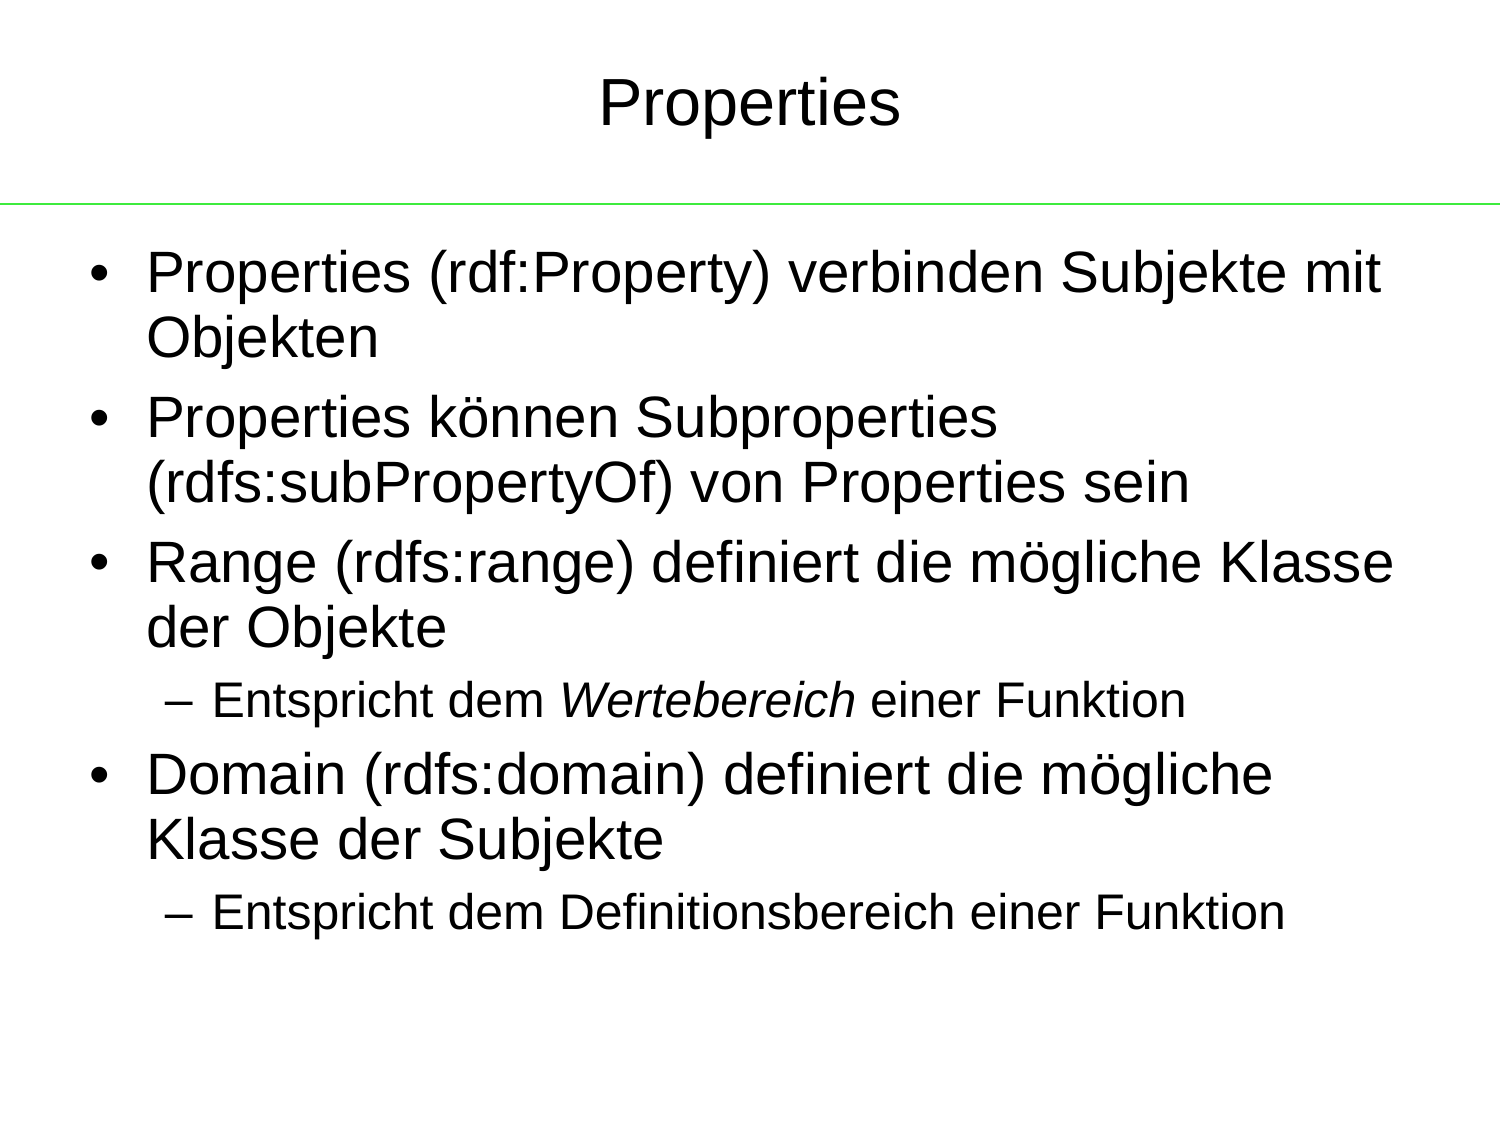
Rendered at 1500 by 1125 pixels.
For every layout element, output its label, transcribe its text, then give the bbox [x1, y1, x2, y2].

list Properties (rdf:Property) verbinden Subjekte mit Objekten Properties können Subproperties (rdfs:subPropertyOf) von Properties sein Range (rdfs:range) definiert die mögliche Klasse der Objekte Entspricht dem Wertebereich einer Funktion Domain (rdfs:domain) definiert die mögliche Klasse der Subjekte Entspricht dem Definitionsbereich einer Funktion [75, 232, 1426, 1000]
title Properties [75, 49, 1426, 155]
